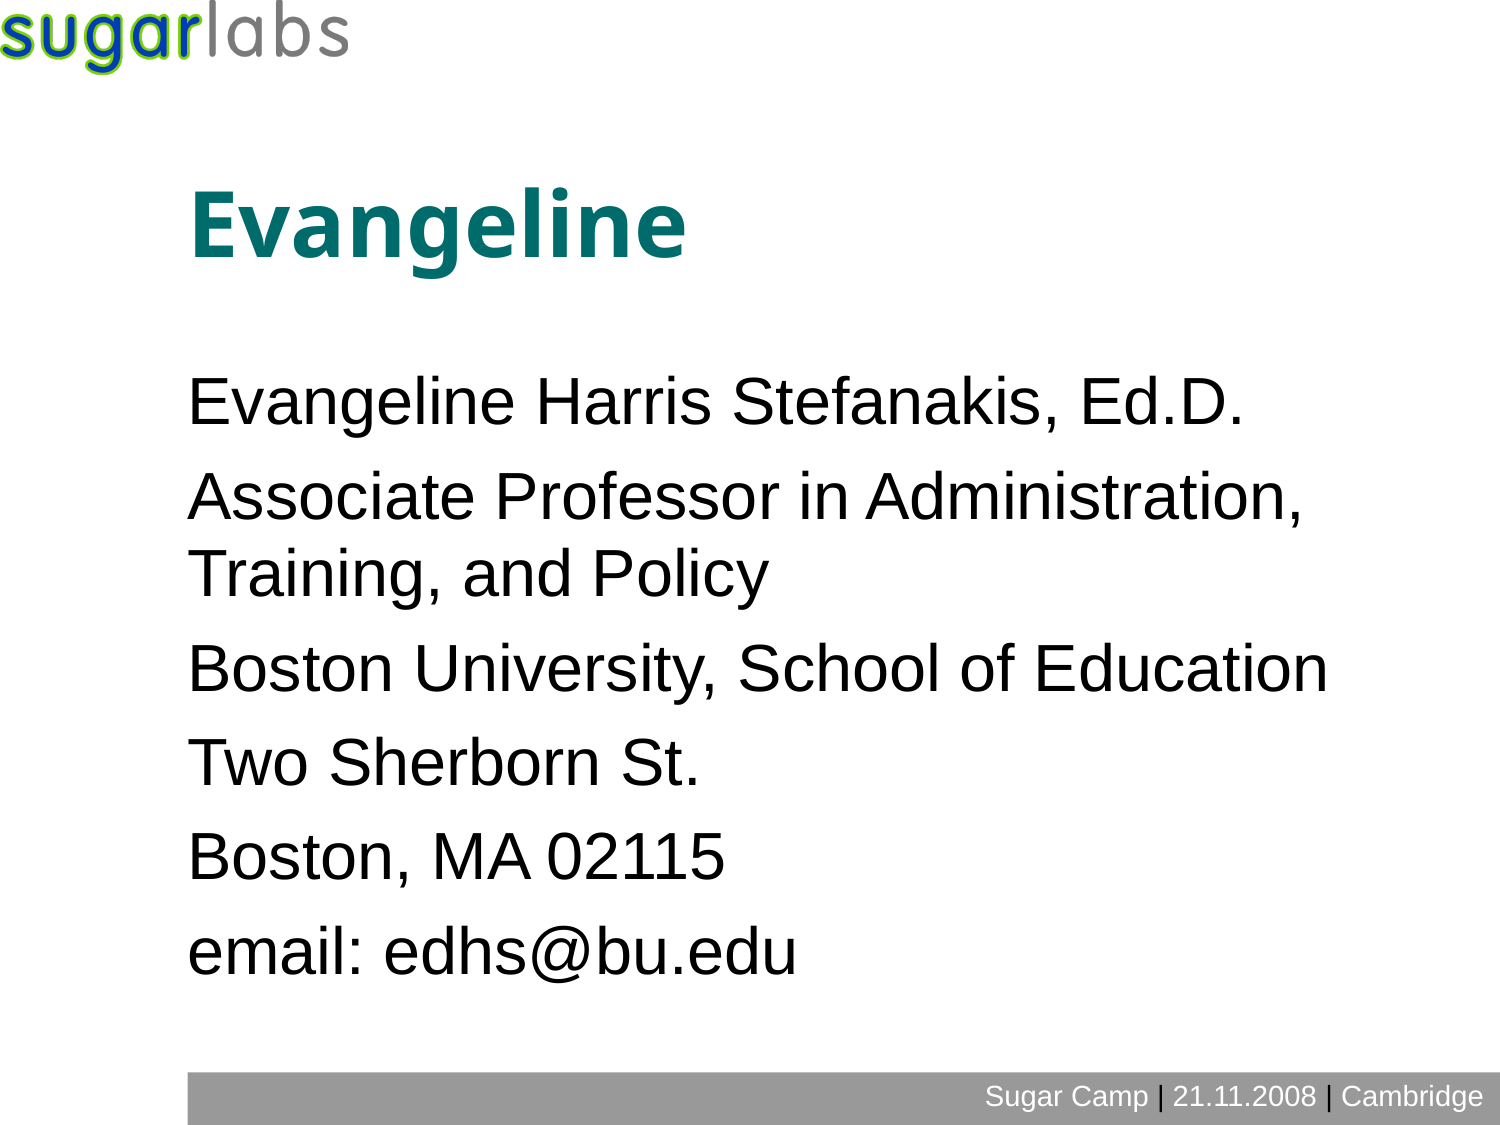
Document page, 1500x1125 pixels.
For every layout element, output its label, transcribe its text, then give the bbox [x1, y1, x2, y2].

subtitle Evangeline Harris Stefanakis, Ed.D. Associate Professor in Administration, Training, and Policy Boston University, School of Education Two Sherborn St. Boston, MA 02115 email: edhs@bu.edu [187, 332, 1500, 1018]
picture [0, 0, 348, 75]
title Evangeline [187, 82, 1462, 332]
